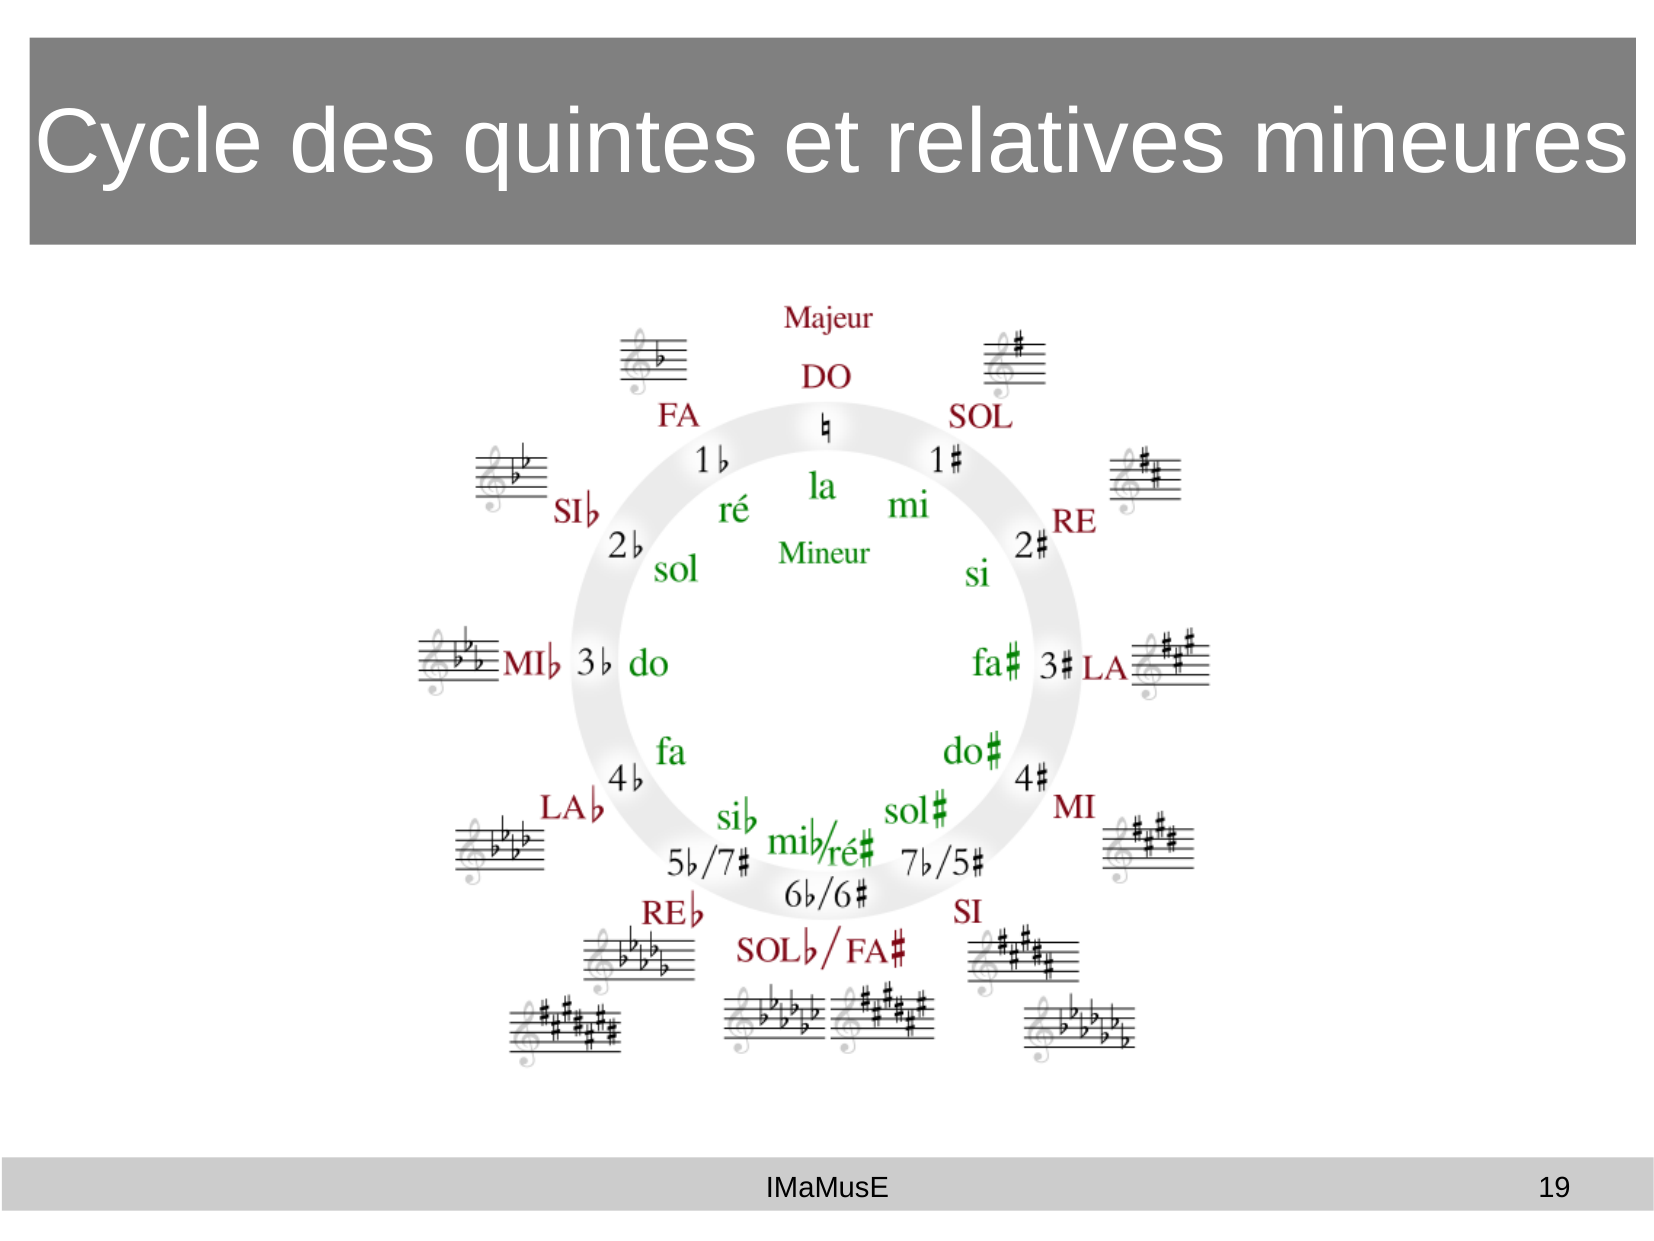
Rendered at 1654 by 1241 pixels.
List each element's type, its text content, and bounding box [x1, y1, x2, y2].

title Cycle des quintes et relatives mineures [29, 37, 1636, 245]
picture [390, 261, 1263, 1134]
